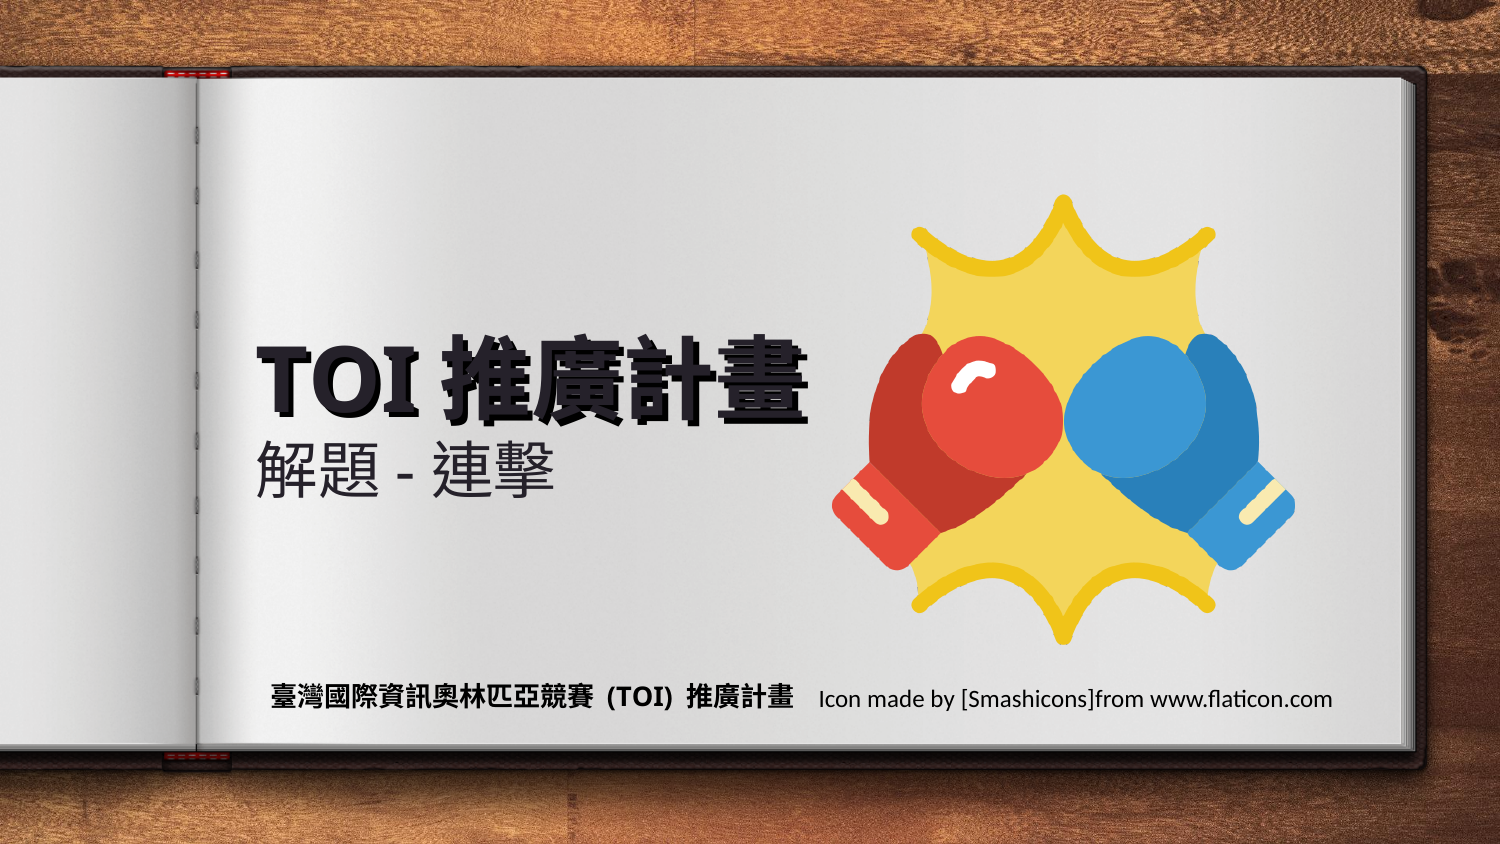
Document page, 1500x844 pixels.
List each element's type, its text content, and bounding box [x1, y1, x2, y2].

picture [831, 190, 1295, 654]
text_box Icon made by [Smashicons]from www.flaticon.com [804, 675, 1385, 720]
title TOI推廣計畫 解題-連擊 [240, 262, 831, 565]
